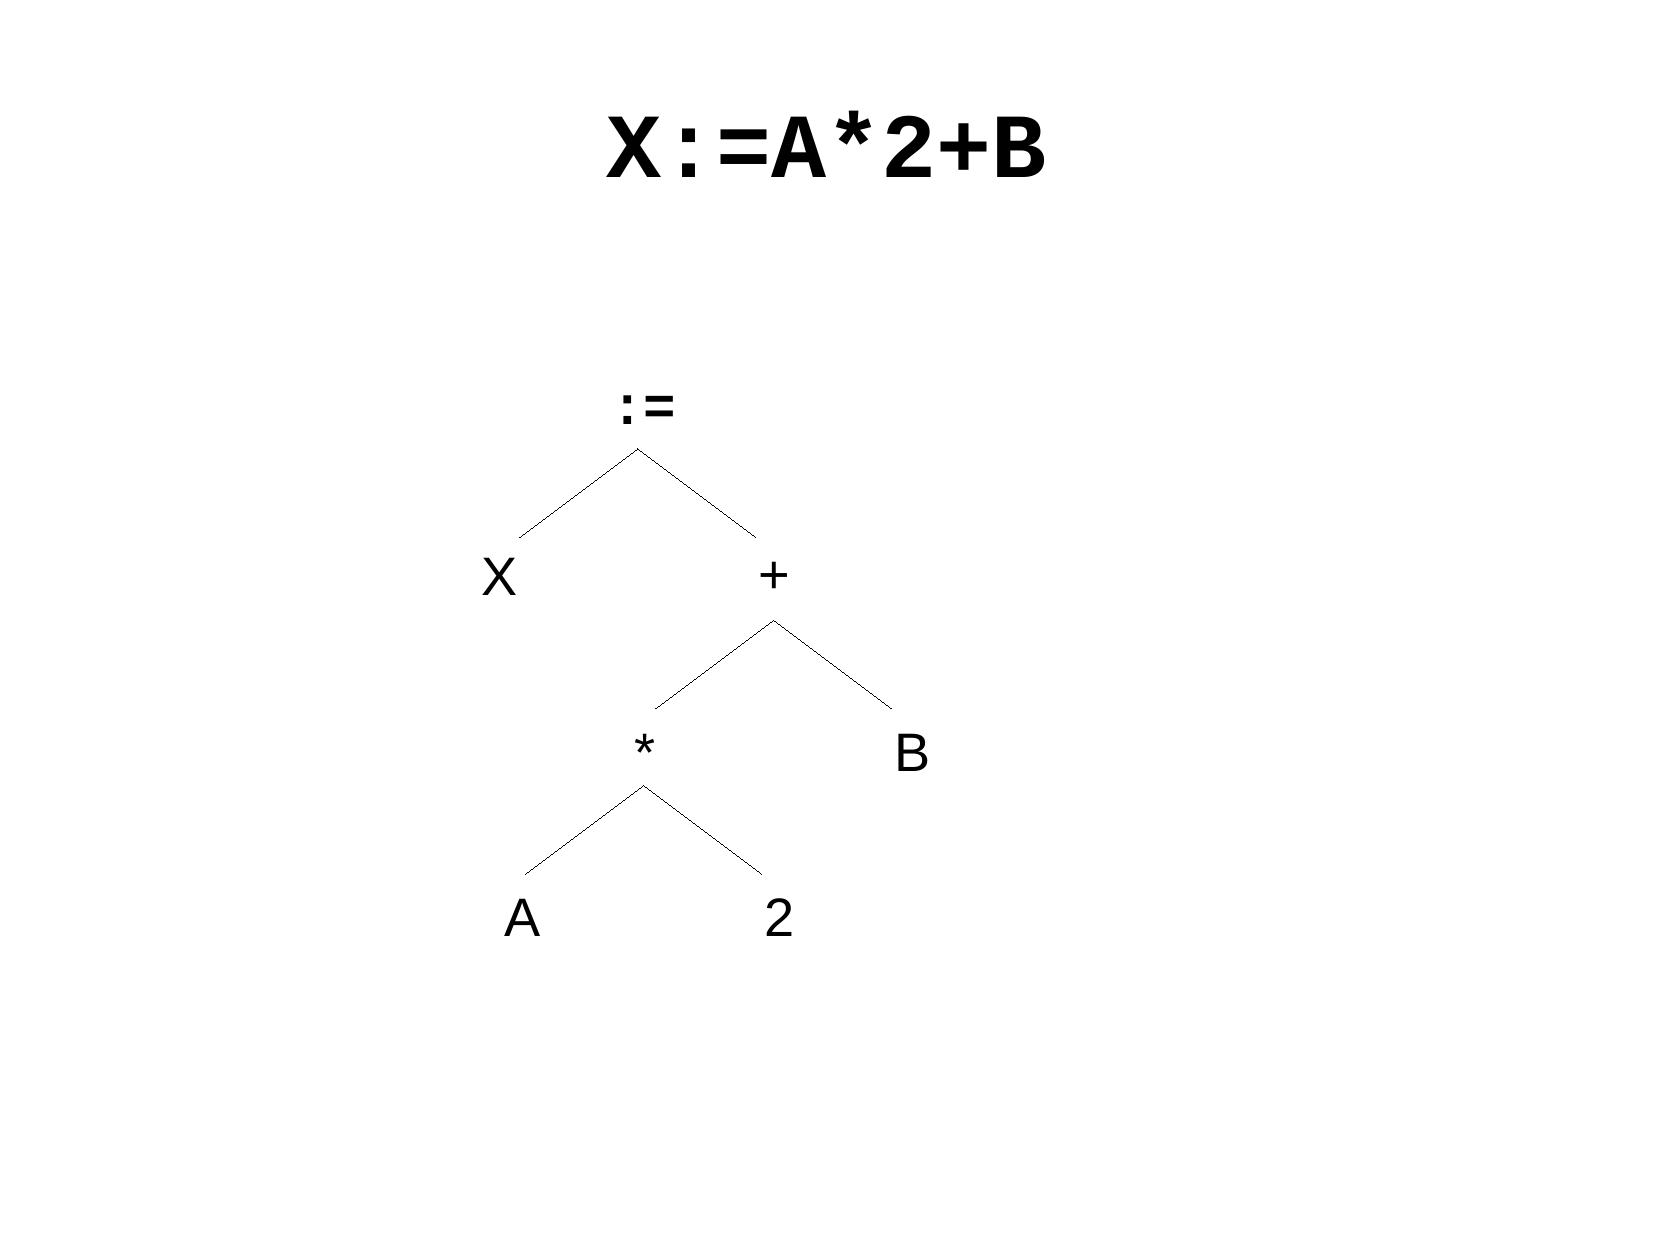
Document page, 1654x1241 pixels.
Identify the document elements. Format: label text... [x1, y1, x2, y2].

text_box 2 [750, 879, 810, 956]
text_box A [490, 879, 544, 956]
text_box B [879, 714, 939, 790]
text_box X [466, 538, 526, 615]
text_box * [620, 714, 674, 790]
title X:=A*2+B [82, 49, 1571, 257]
text_box := [596, 372, 699, 449]
text_box + [744, 537, 804, 613]
